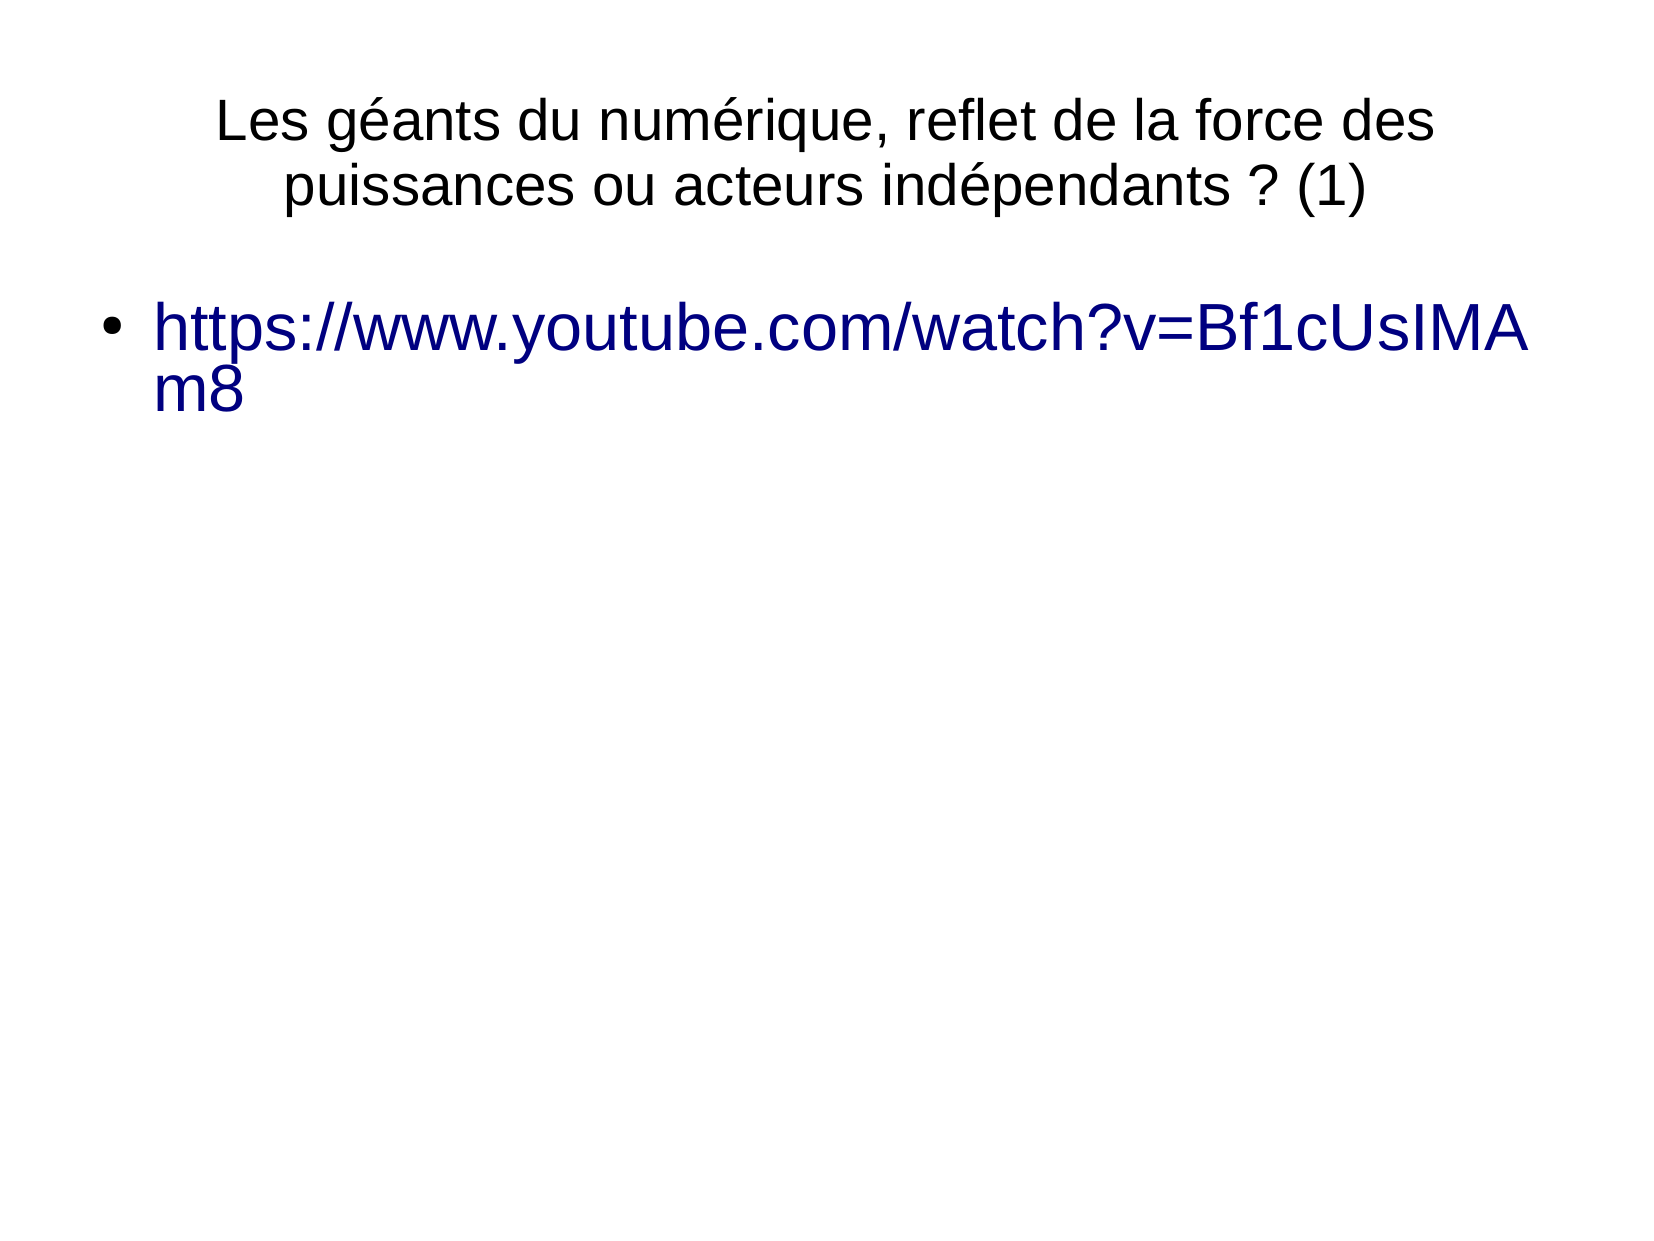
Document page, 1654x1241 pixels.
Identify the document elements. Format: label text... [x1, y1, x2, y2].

title Les géants du numérique, reflet de la force des puissances ou acteurs indépendants ? (1) [82, 49, 1571, 257]
list https://www.youtube.com/watch?v=Bf1cUsIMAm8 [82, 290, 1571, 1109]
